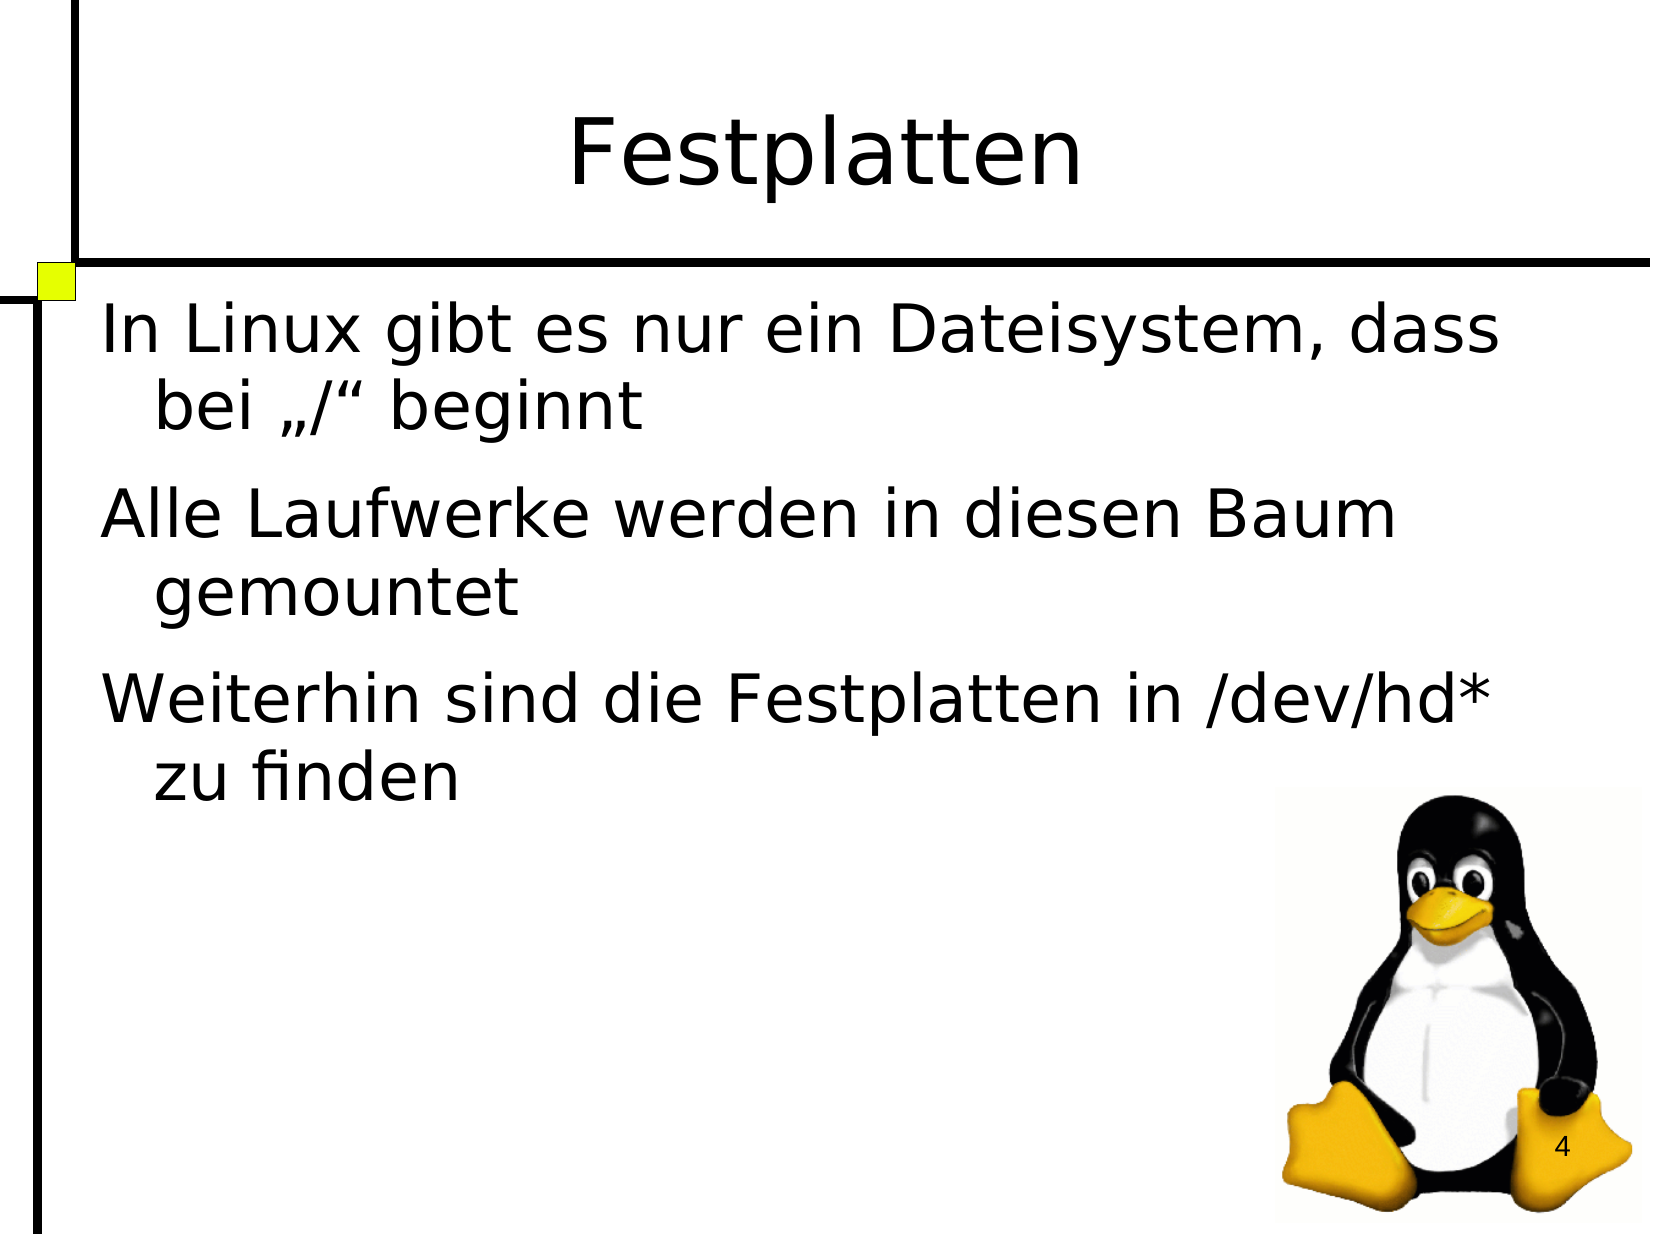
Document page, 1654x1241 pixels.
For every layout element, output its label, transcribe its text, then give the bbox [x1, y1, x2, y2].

list In Linux gibt es nur ein Dateisystem, dass bei „/“ beginnt Alle Laufwerke werden in diesen Baum gemountet Weiterhin sind die Festplatten in /dev/hd* zu finden [82, 290, 1571, 1109]
picture [1275, 787, 1642, 1223]
title Festplatten [82, 49, 1571, 257]
